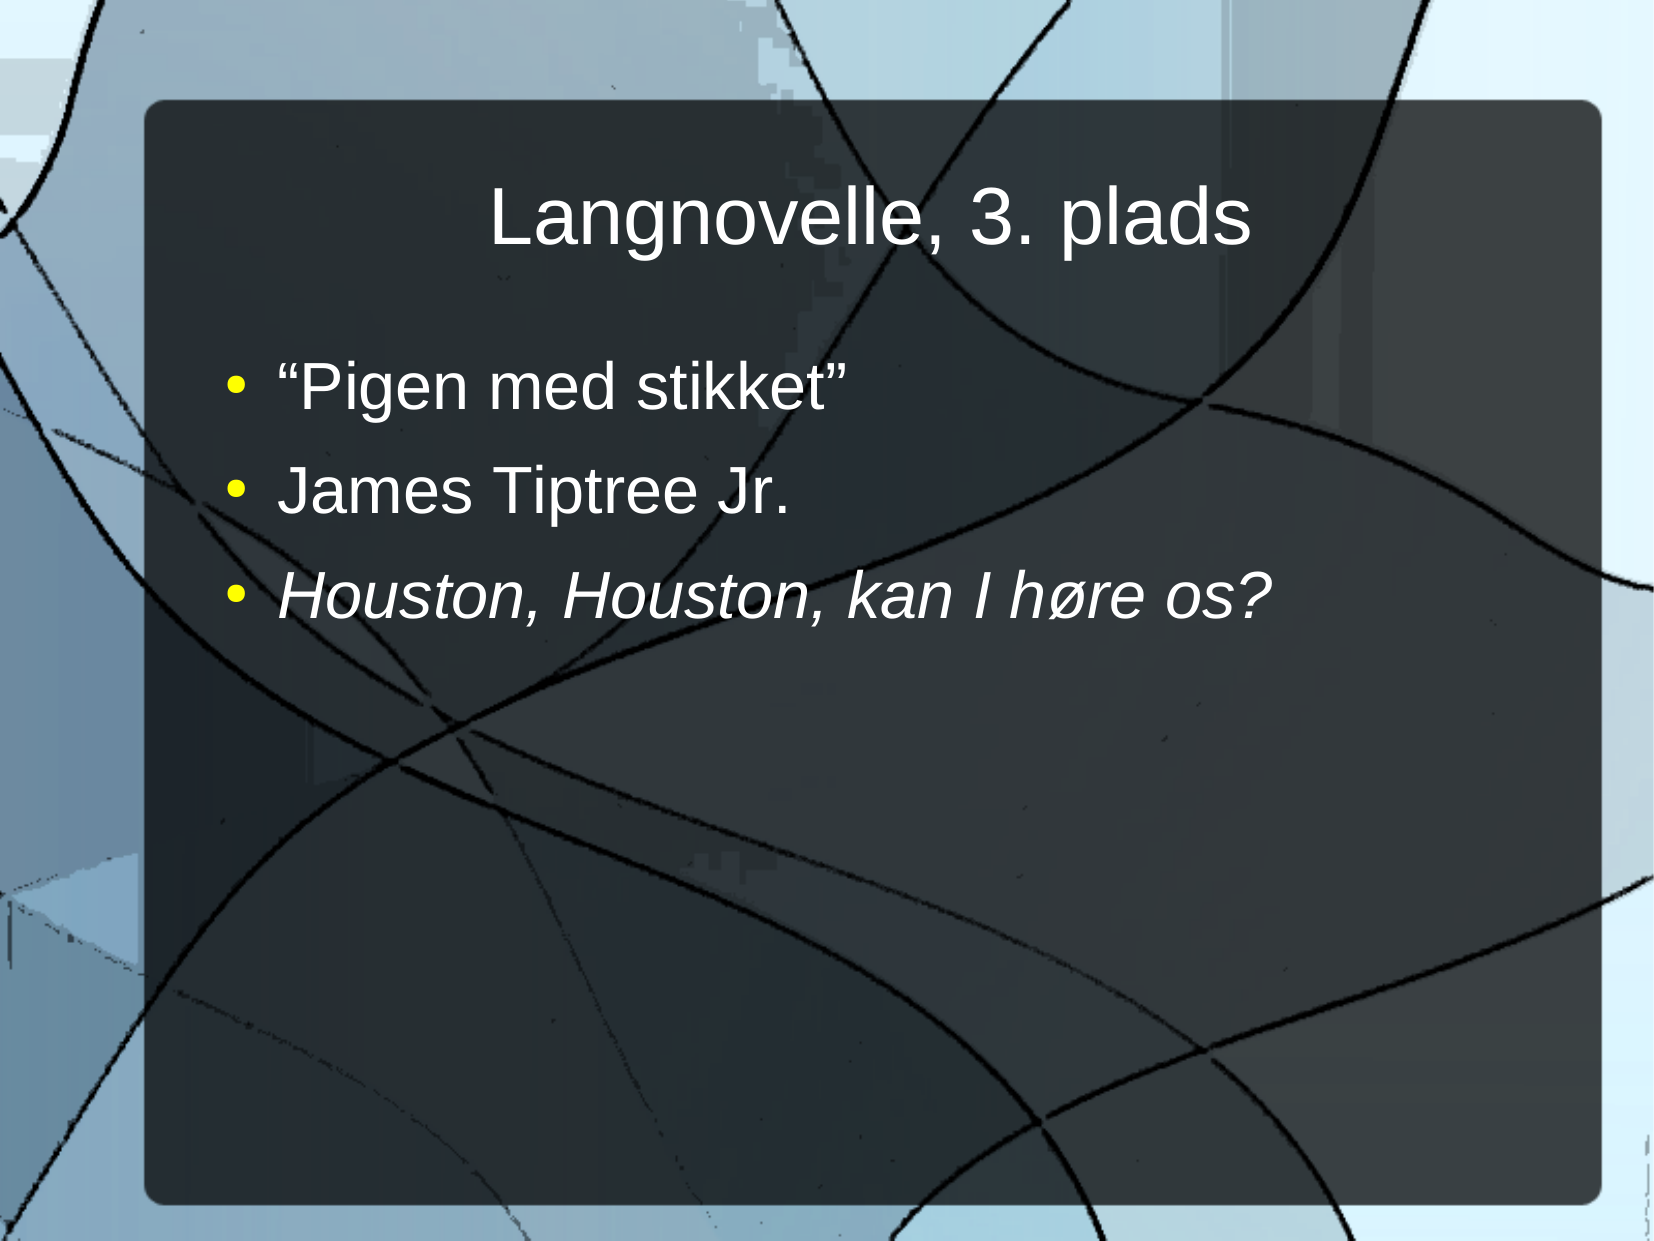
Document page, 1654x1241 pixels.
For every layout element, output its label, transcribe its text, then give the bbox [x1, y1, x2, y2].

title Langnovelle, 3. plads [159, 108, 1583, 325]
list “Pigen med stikket” James Tiptree Jr. Houston, Houston, kan I høre os? [206, 349, 1571, 1069]
picture [0, 0, 1654, 1241]
